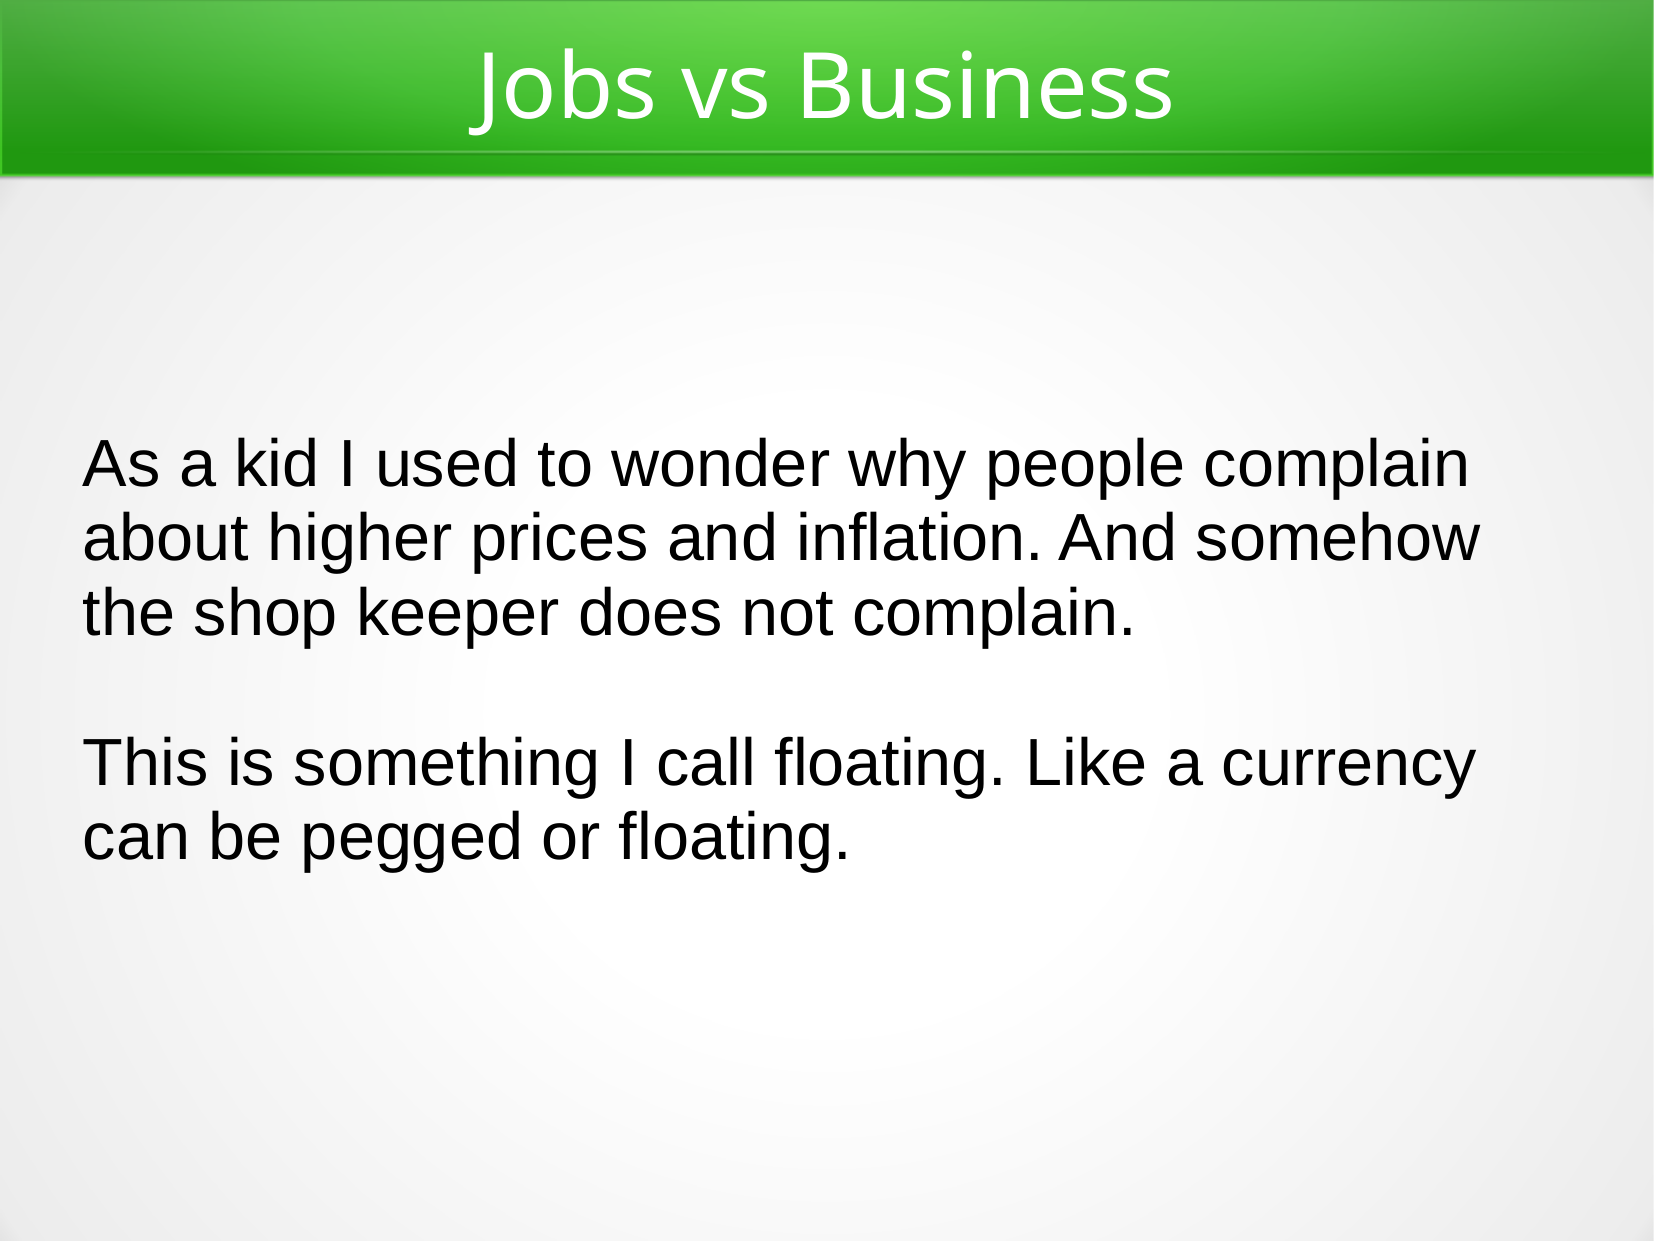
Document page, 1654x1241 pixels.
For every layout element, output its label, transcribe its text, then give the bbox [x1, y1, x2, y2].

picture [0, 0, 1654, 1241]
title Jobs vs Business [82, 11, 1571, 154]
subtitle As a kid I used to wonder why people complain about higher prices and inflation. And somehow the shop keeper does not complain. This is something I call floating. Like a currency can be pegged or floating. [82, 290, 1571, 1010]
